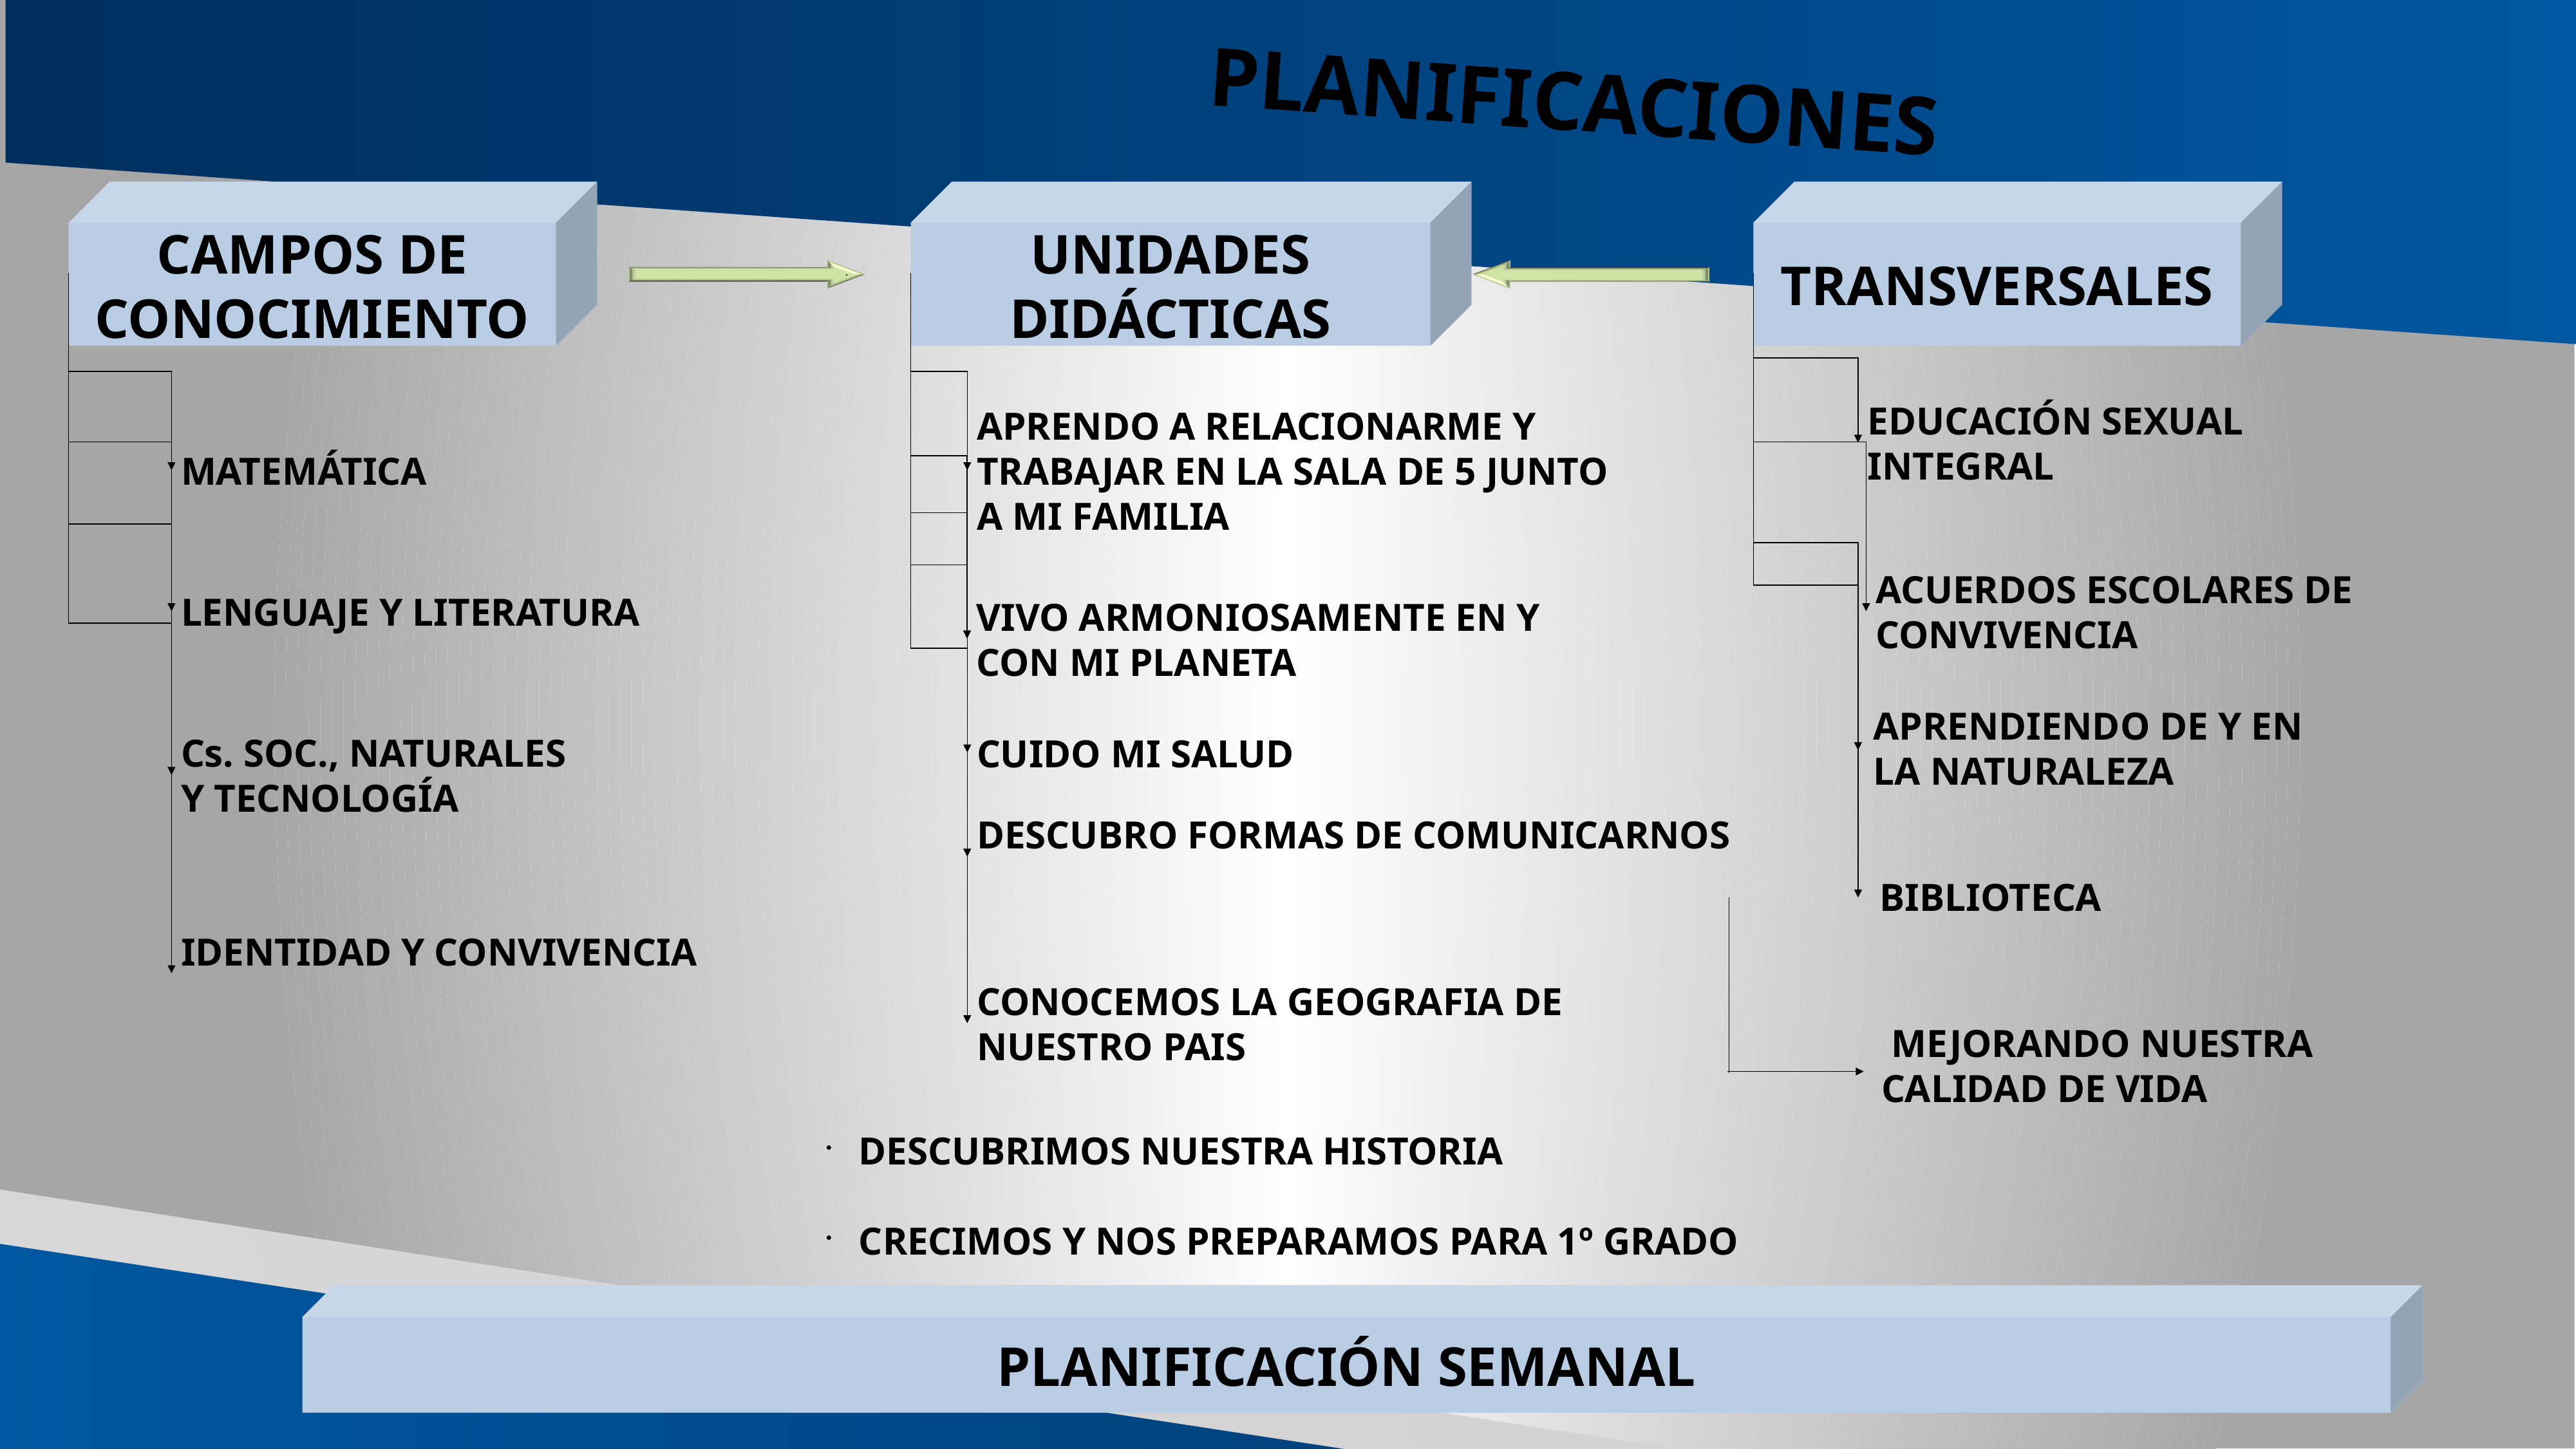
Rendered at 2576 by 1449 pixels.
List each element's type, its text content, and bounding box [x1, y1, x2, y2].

text_box DESCUBRO FORMAS DE COMUNICARNOS [968, 807, 1767, 861]
text_box Cs. SOC., NATURALES Y TECNOLOGÍA [172, 725, 757, 825]
text_box EDUCACIÓN SEXUAL INTEGRAL [1857, 442, 1866, 492]
picture [1471, 259, 1711, 289]
text_box CONOCEMOS LA GEOGRAFIA DE NUESTRO PAIS [967, 973, 1586, 1073]
text_box IDENTIDAD Y CONVIVENCIA [171, 923, 757, 978]
text_box UNIDADES DIDÁCTICAS [910, 223, 1430, 346]
text_box ACUERDOS ESCOLARES DE CONVIVENCIA [1866, 561, 2431, 661]
text_box DESCUBRIMOS NUESTRA HISTORIA CRECIMOS Y NOS PREPARAMOS PARA 1º GRADO [809, 1118, 1860, 1285]
text_box CUIDO MI SALUD [968, 725, 1767, 780]
text_box CAMPOS DE CONOCIMIENTO [68, 223, 556, 346]
text_box BIBLIOTECA [1870, 868, 2435, 924]
text_box APRENDIENDO DE Y EN LA NATURALEZA [1863, 697, 2519, 843]
text_box PLANIFICACIÓN SEMANAL [302, 1318, 2391, 1413]
text_box LENGUAJE Y LITERATURA [172, 583, 757, 639]
text_box [0, 1189, 1678, 1449]
text_box TRANSVERSALES [1753, 223, 2241, 346]
text_box [5, 0, 2576, 344]
text_box MEJORANDO NUESTRA CALIDAD DE VIDA [1872, 1014, 2435, 1115]
text_box VIVO ARMONIOSAMENTE EN Y CON MI PLANETA [968, 588, 1586, 689]
text_box EDUCACIÓN SEXUAL INTEGRAL [1859, 393, 2423, 492]
text_box PLANIFICACIONES [1196, 0, 1956, 178]
text_box APRENDO A RELACIONARME Y TRABAJAR EN LA SALA DE 5 JUNTO A MI FAMILIA [968, 397, 1646, 543]
picture [627, 259, 867, 289]
text_box MATEMÁTICA [172, 442, 552, 498]
